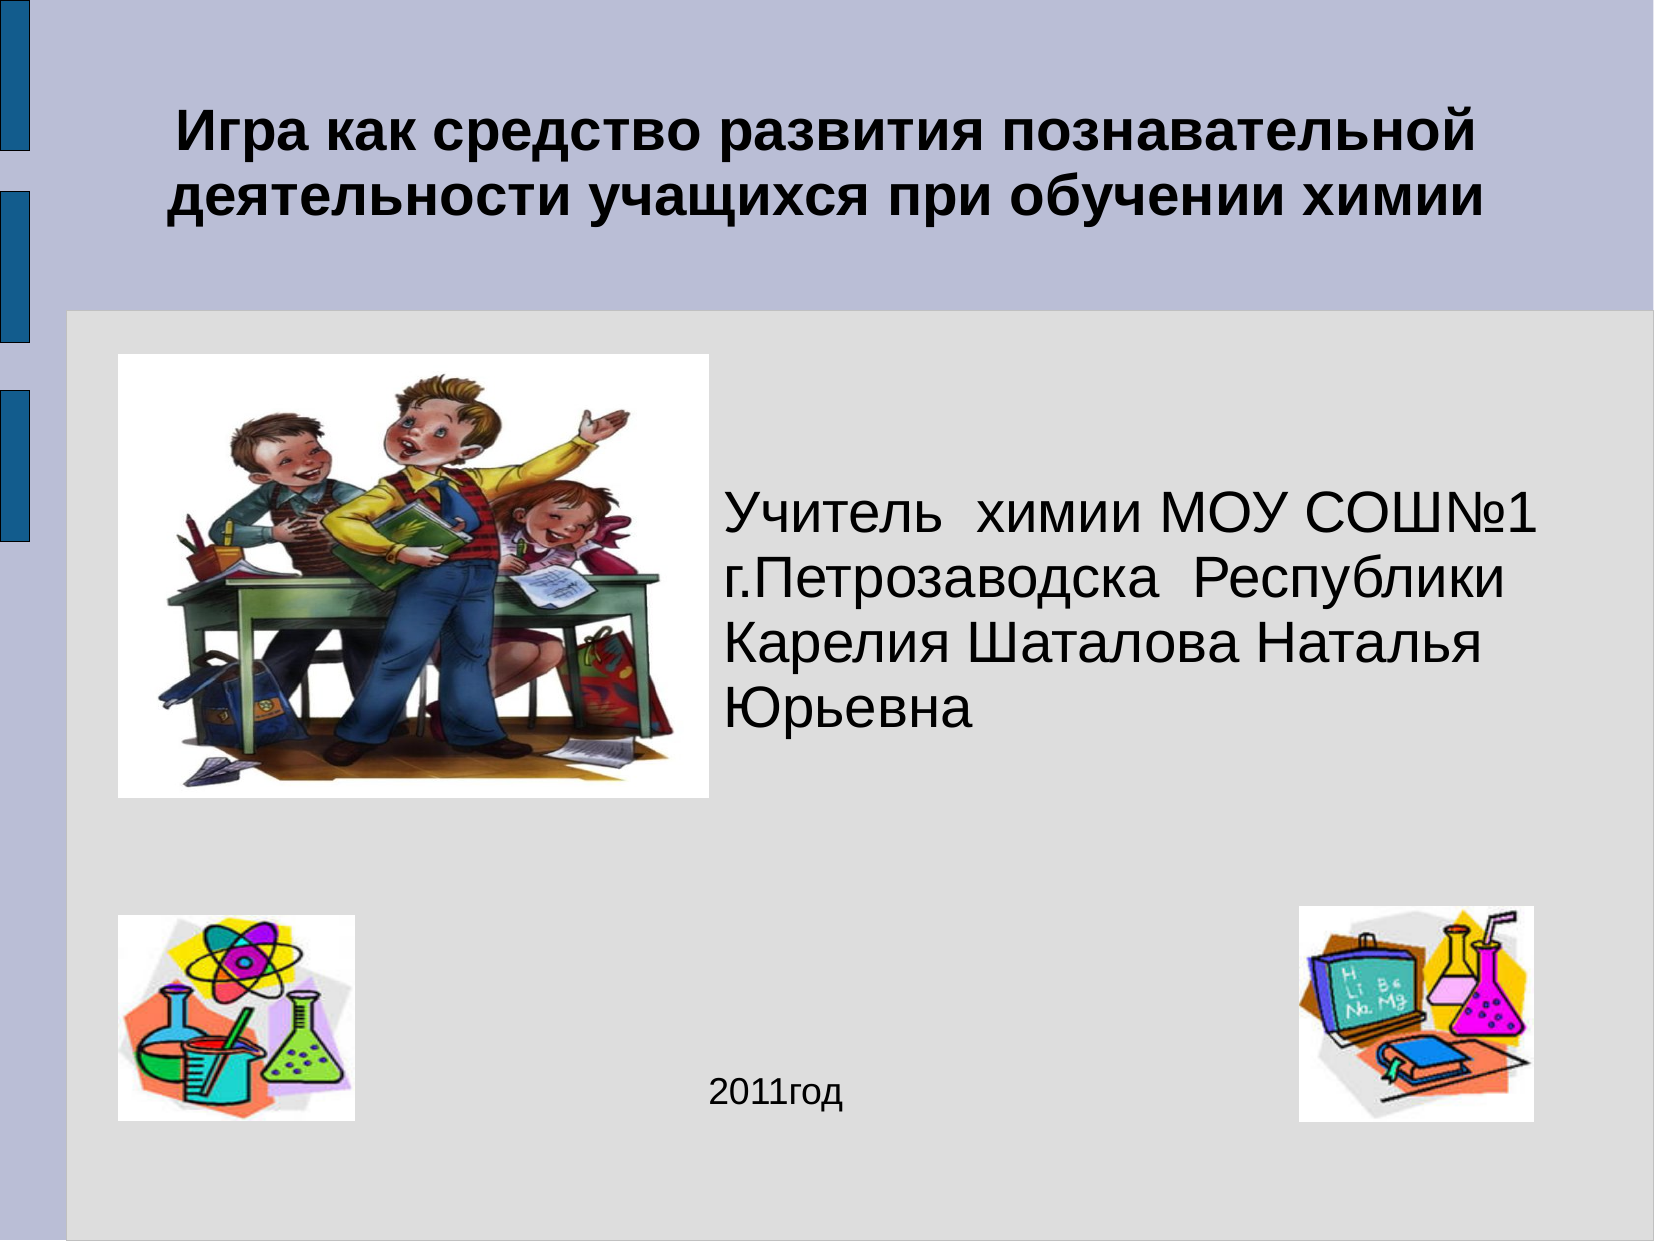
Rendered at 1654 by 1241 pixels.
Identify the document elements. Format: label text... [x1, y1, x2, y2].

text_box 2011год [620, 1062, 859, 1120]
picture [118, 915, 355, 1121]
picture [1299, 906, 1534, 1123]
picture [118, 354, 709, 798]
text_box Учитель химии МОУ СОШ№1 г.Петрозаводска Республики Карелия Шаталова Наталья Юрьевна [708, 472, 1565, 1034]
title Игра как средство развития познавательной деятельности учащихся при обучении химии [0, 0, 1654, 384]
